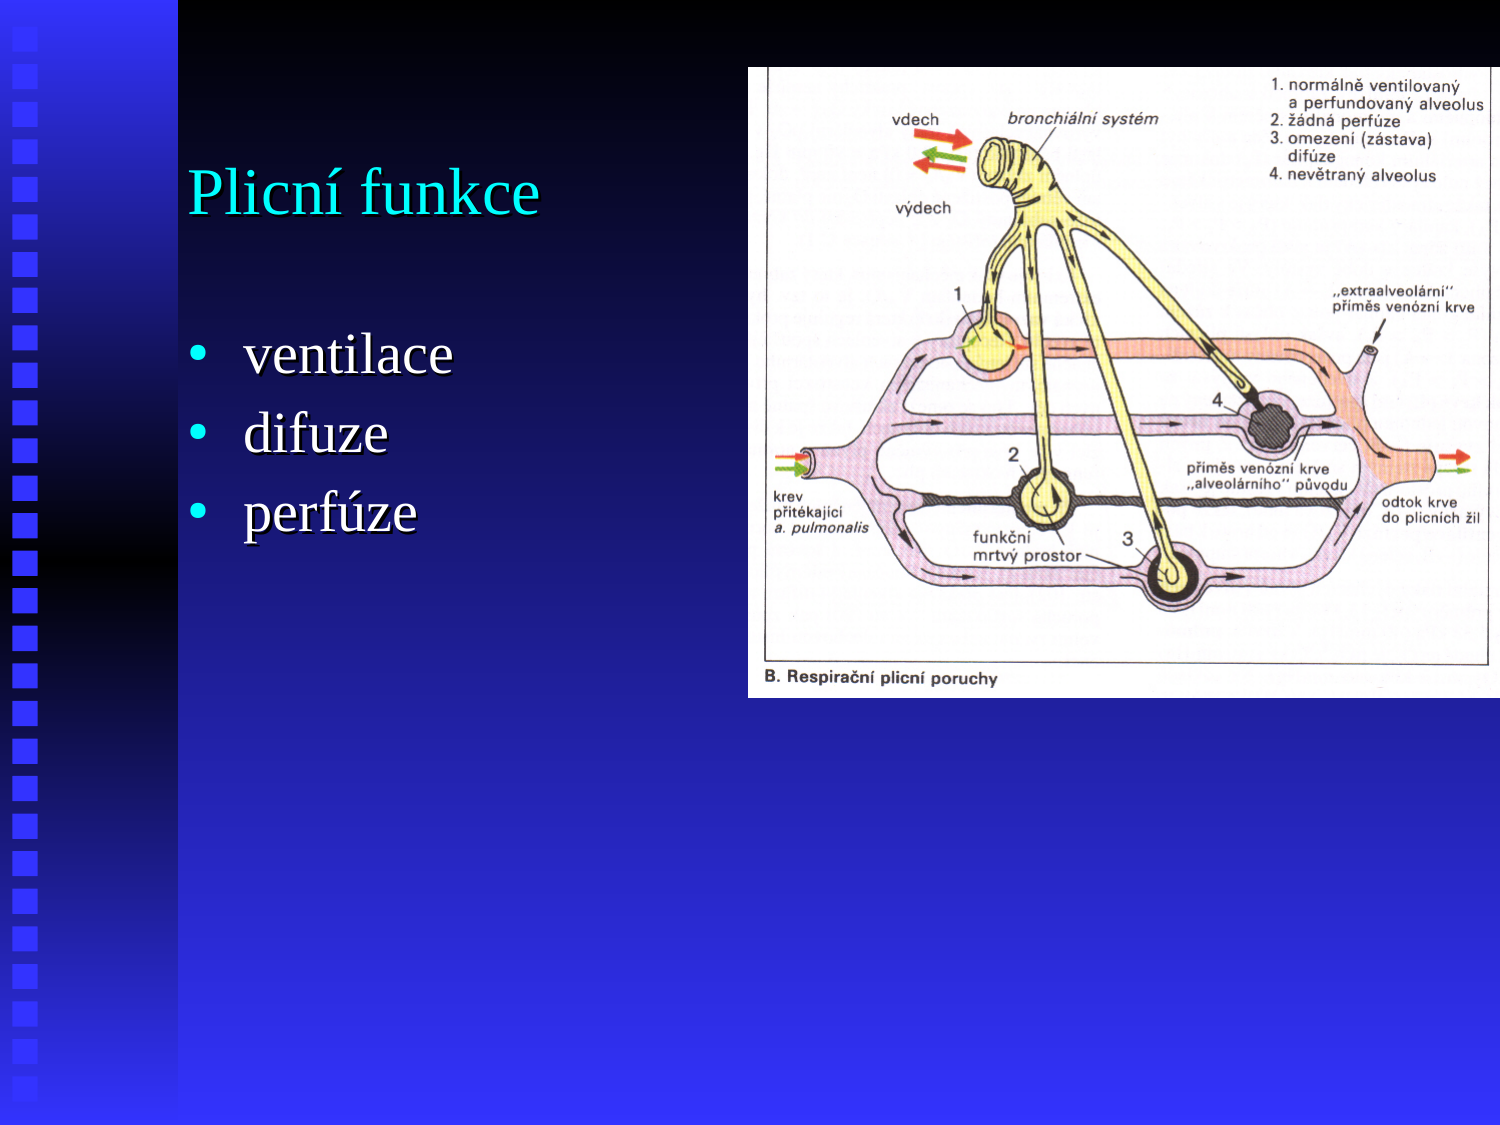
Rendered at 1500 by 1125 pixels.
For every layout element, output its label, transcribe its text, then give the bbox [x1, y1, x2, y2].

picture [748, 67, 1500, 698]
title Plicní funkce [187, 99, 748, 288]
list ventilace difuze perfúze [187, 324, 1463, 1001]
